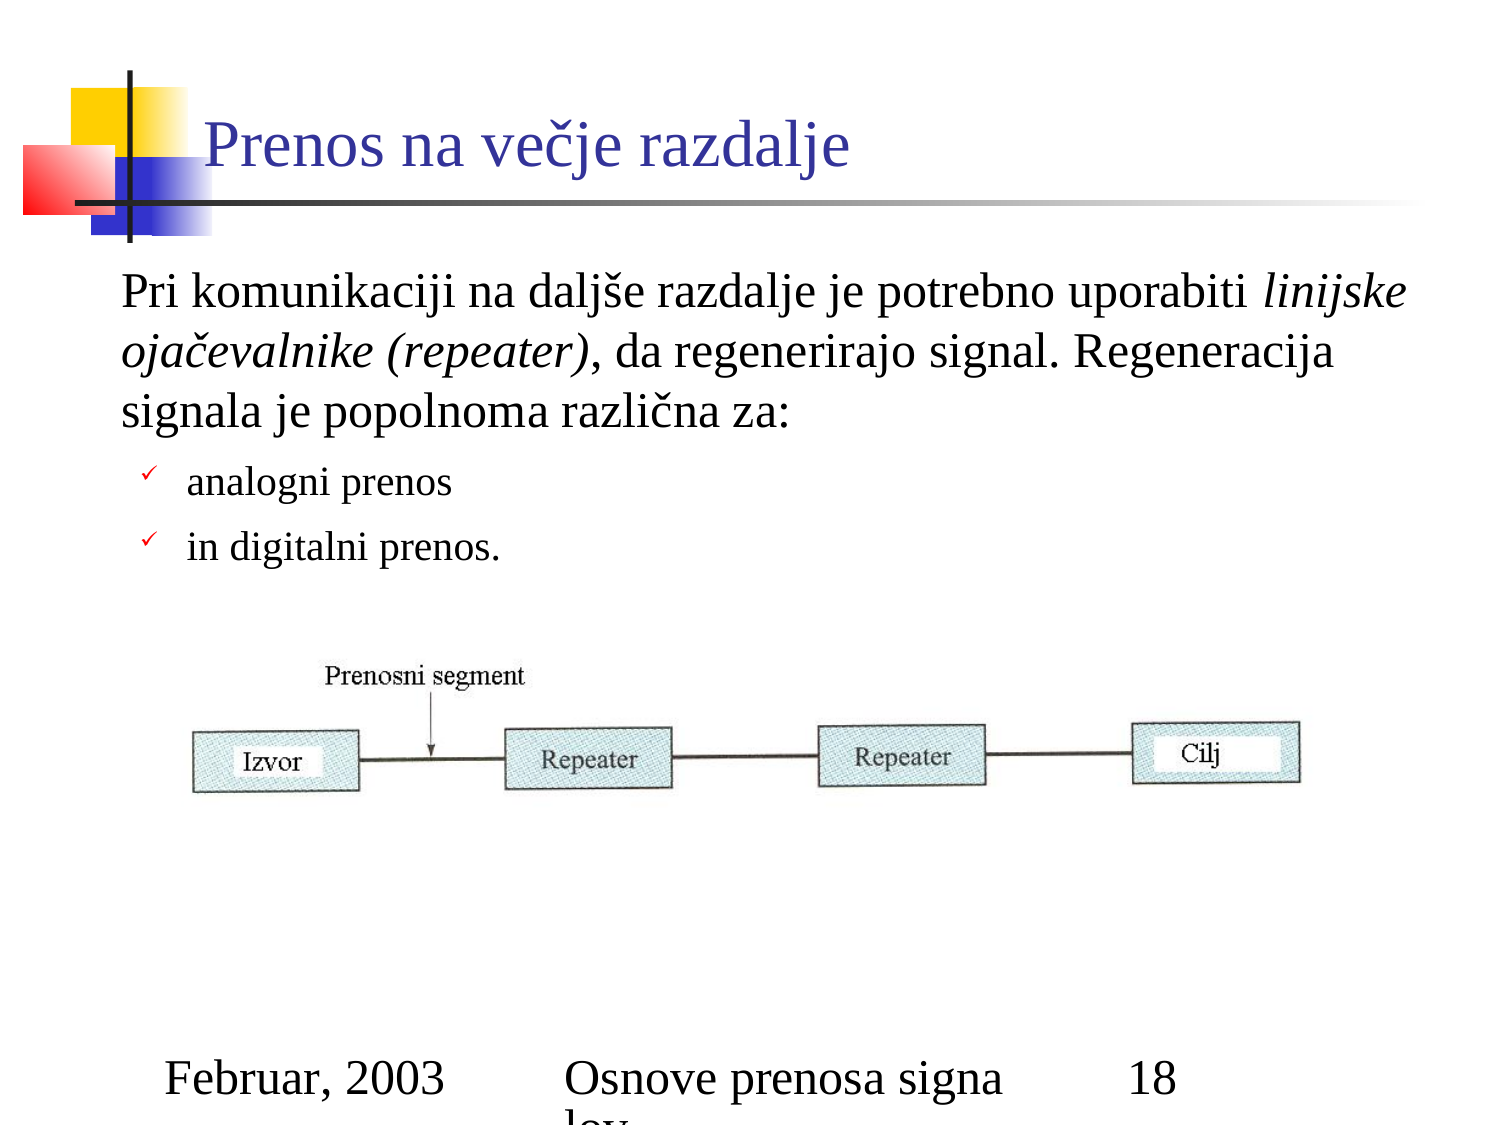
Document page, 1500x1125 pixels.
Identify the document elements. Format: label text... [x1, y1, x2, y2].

list Pri komunikaciji na daljše razdalje je potrebno uporabiti linijske ojačevalnike (repeater), da regenerirajo signal. Regeneracija signala je popolnoma različna za: analogni prenos in digitalni prenos. [50, 249, 1469, 626]
title Prenos na večje razdalje [188, 92, 1468, 188]
picture [162, 649, 1326, 825]
